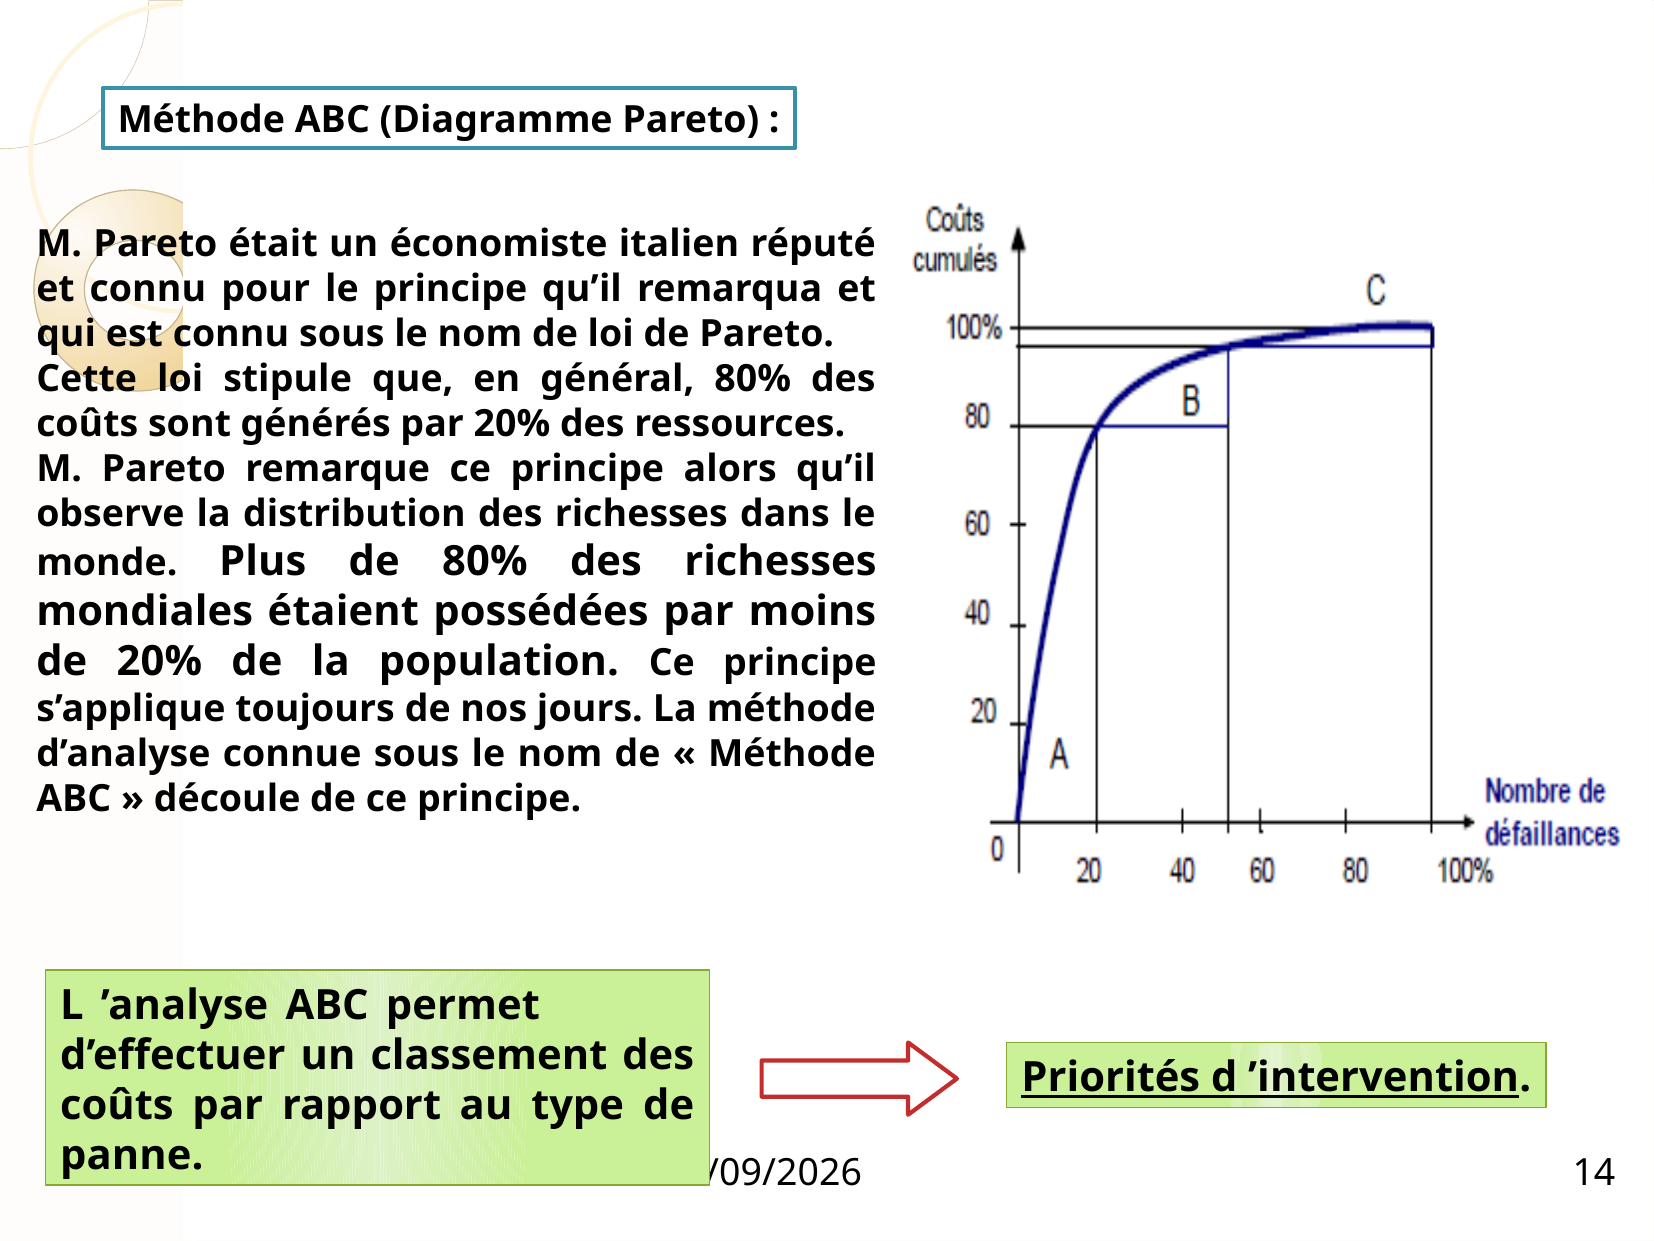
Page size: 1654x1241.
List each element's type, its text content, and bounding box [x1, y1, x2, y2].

text_box Méthode ABC (Diagramme Pareto) : [102, 87, 796, 148]
slide_number 02/07/2018 [647, 1140, 1034, 1227]
text_box L ’analyse ABC permet d’effectuer un classement des coûts par rapport au type de panne. [45, 970, 710, 1186]
picture [899, 177, 1654, 914]
text_box Priorités d ’intervention. [1006, 1042, 1547, 1108]
slide_number <numéro> [1557, 1140, 1641, 1227]
text_box [761, 1042, 957, 1115]
text_box M. Pareto était un économiste italien réputé et connu pour le principe qu’il remarqua et qui est connu sous le nom de loi de Pareto. Cette loi stipule que, en général, 80% des coûts sont générés par 20% des ressources. M. Pareto remarque ce principe alors qu’il observe la distribution des richesses dans le monde. Plus de 80% des richesses mondiales étaient possédées par moins de 20% de la population. Ce principe s’applique toujours de nos jours. La méthode d’analyse connue sous le nom de « Méthode ABC » découle de ce principe. [21, 211, 892, 827]
